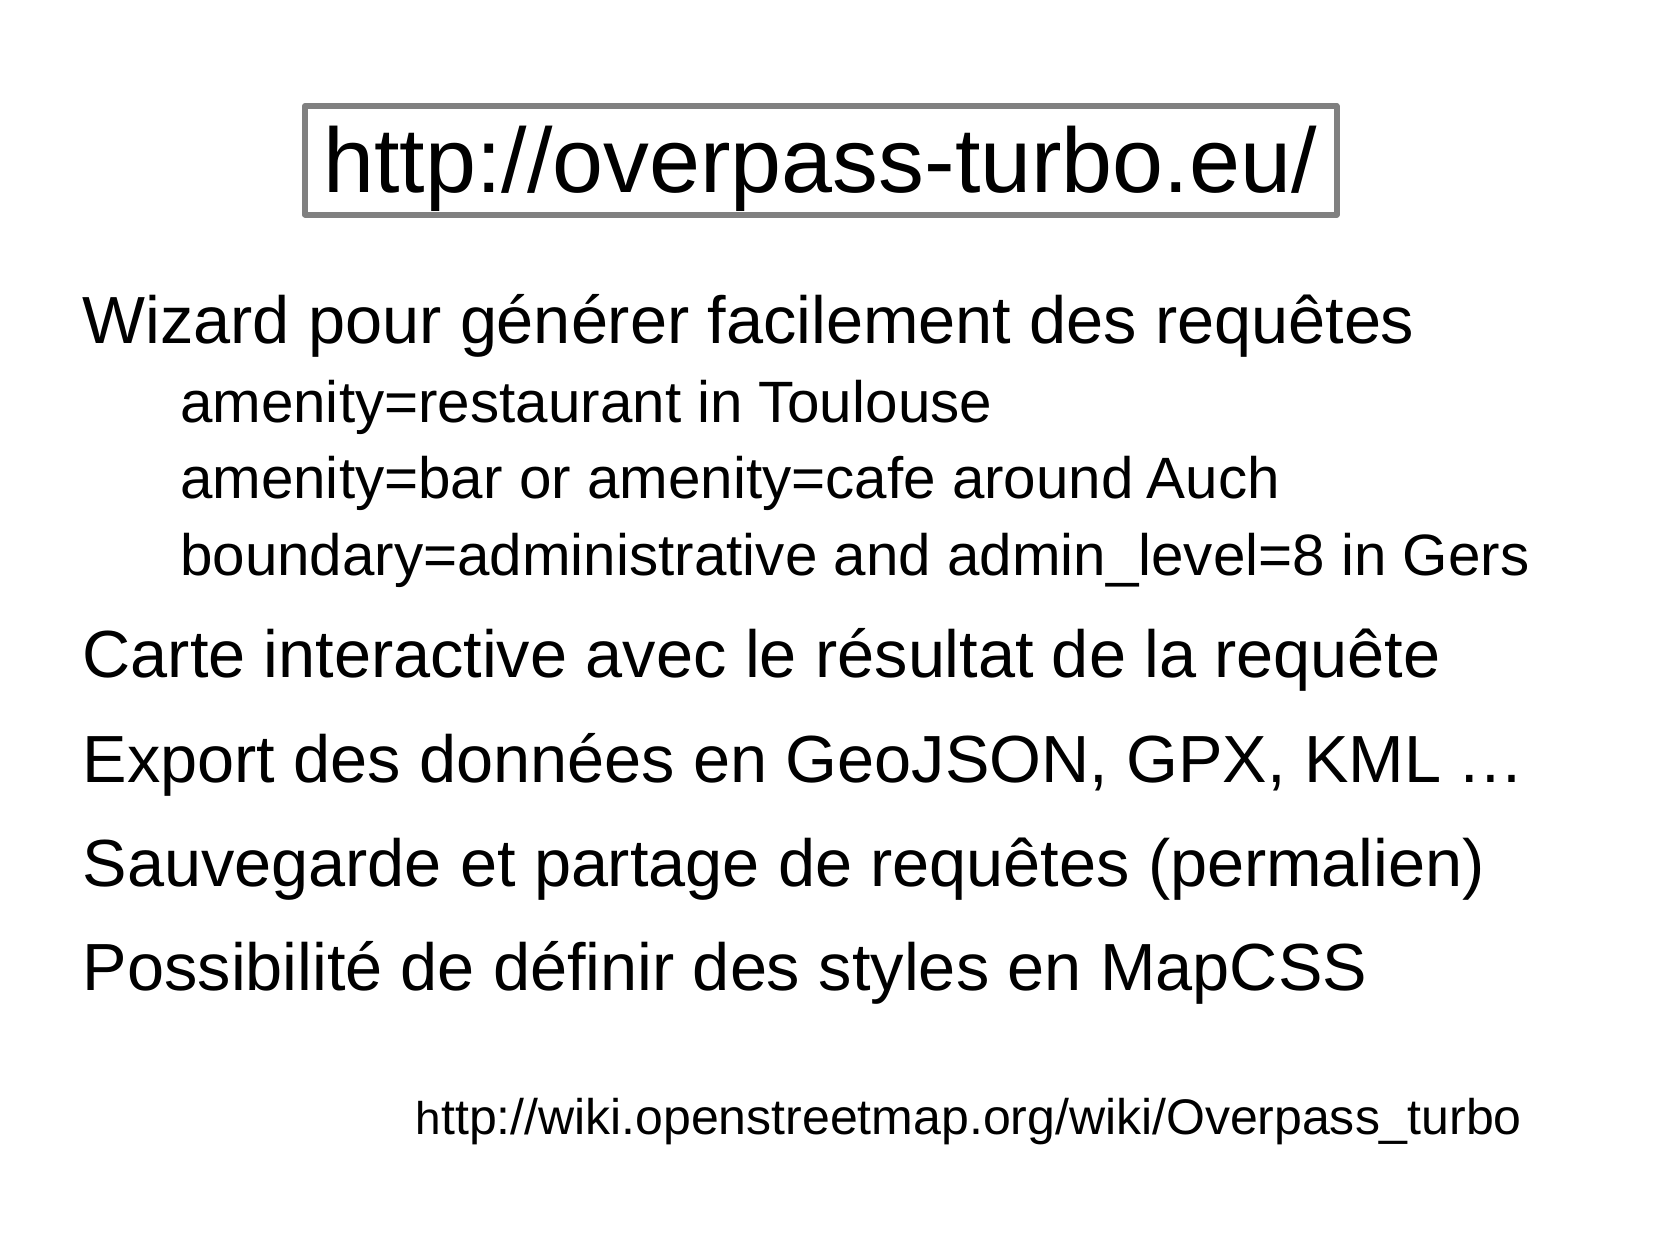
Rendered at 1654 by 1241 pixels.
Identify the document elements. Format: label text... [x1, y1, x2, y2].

text_box http://wiki.openstreetmap.org/wiki/Overpass_turbo [400, 1082, 1546, 1153]
text_box http://overpass-turbo.eu/ [304, 106, 1337, 215]
list Wizard pour générer facilement des requêtes amenity=restaurant in Toulouse amenity=bar or amenity=cafe around Auch boundary=administrative and admin_level=8 in Gers Carte interactive avec le résultat de la requête Export des données en GeoJSON, GPX, KML … Sauvegarde et partage de requêtes (permalien) Possibilité de définir des styles en MapCSS [82, 282, 1571, 1005]
